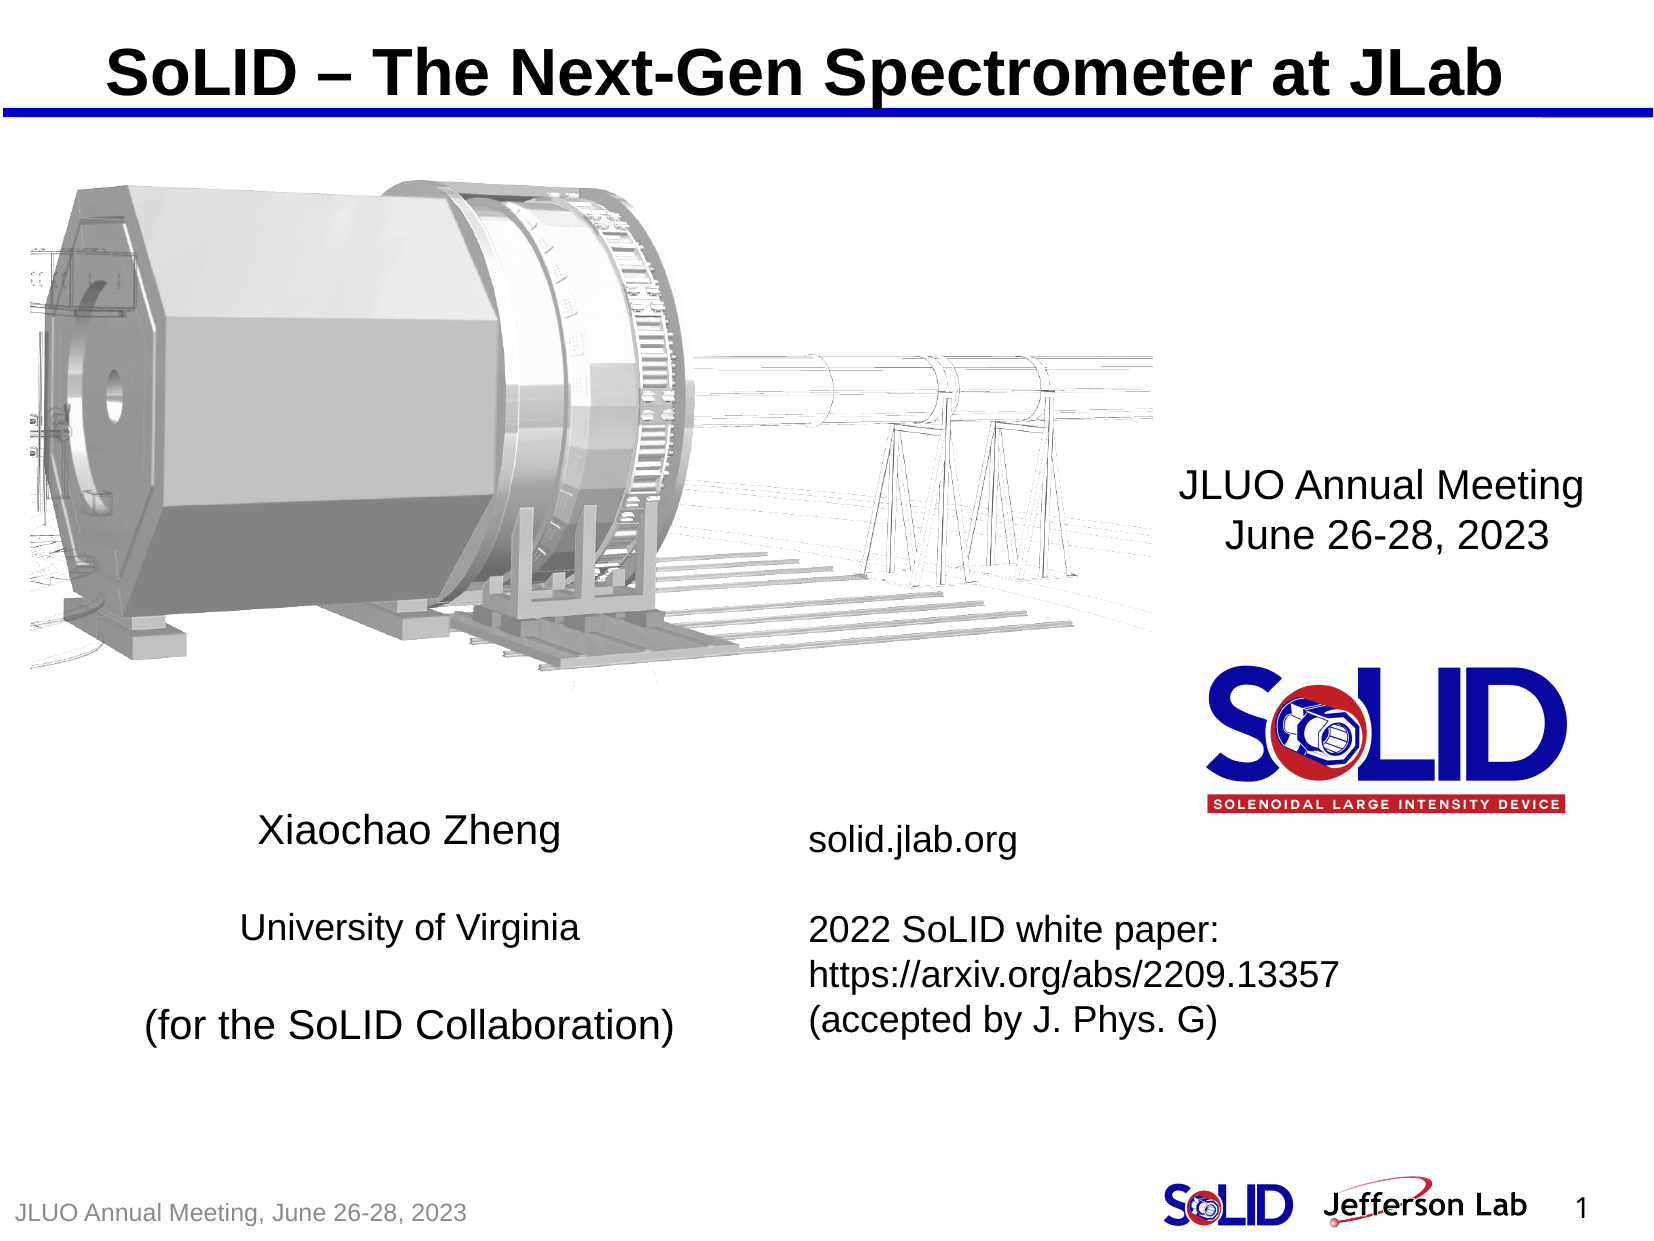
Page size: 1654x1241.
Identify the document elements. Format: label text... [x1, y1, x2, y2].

picture [1196, 642, 1575, 825]
text_box Xiaochao Zheng University of Virginia (for the SoLID Collaboration) [90, 804, 729, 1047]
text_box SoLID – The Next-Gen Spectrometer at JLab [43, 20, 1569, 112]
picture [1160, 1175, 1296, 1234]
picture [1321, 1168, 1540, 1239]
text_box solid.jlab.org 2022 SoLID white paper: https://arxiv.org/abs/2209.13357 (accepted by J. Phys. G) [793, 807, 1356, 1062]
picture [30, 166, 1153, 691]
text_box JLUO Annual Meeting June 26-28, 2023 [1162, 450, 1613, 587]
